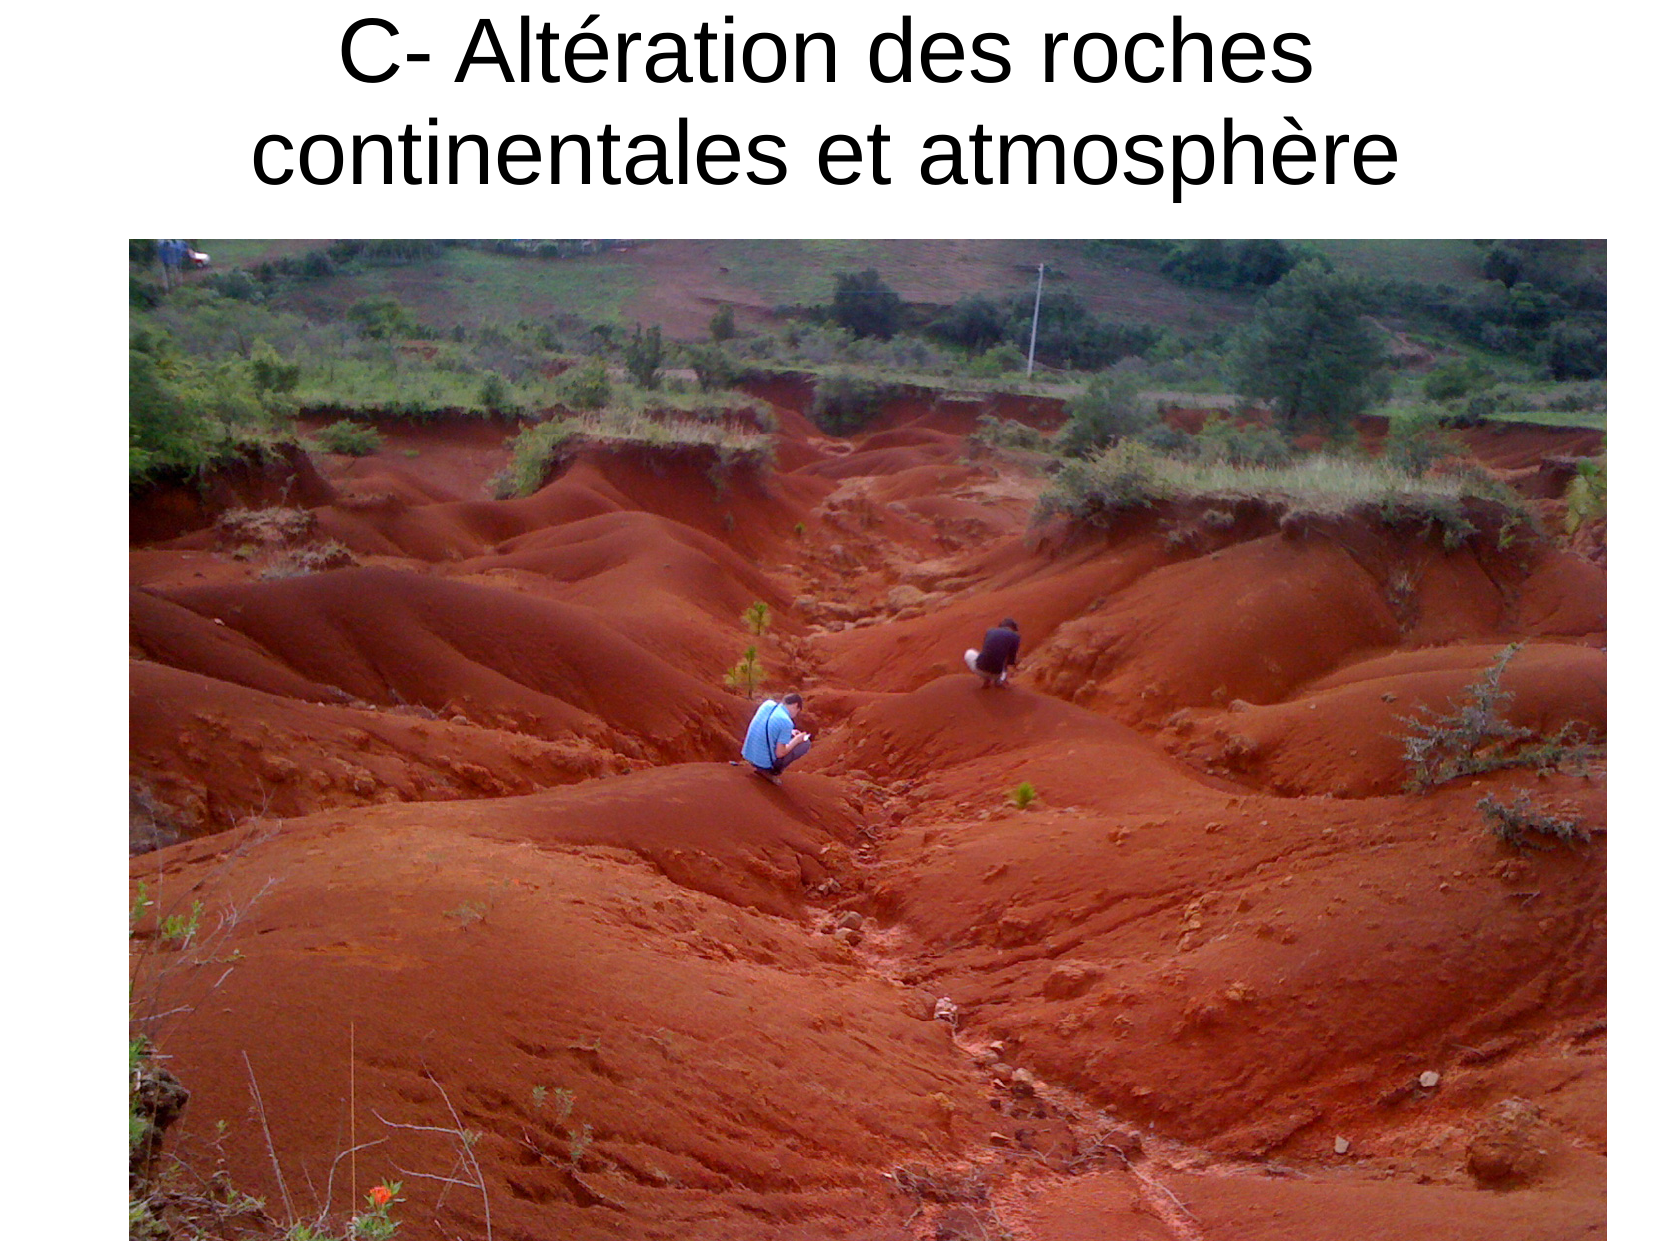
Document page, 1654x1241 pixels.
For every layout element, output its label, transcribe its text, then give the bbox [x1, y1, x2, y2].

picture [129, 239, 1607, 1241]
title C- Altération des roches continentales et atmosphère [82, 0, 1571, 307]
